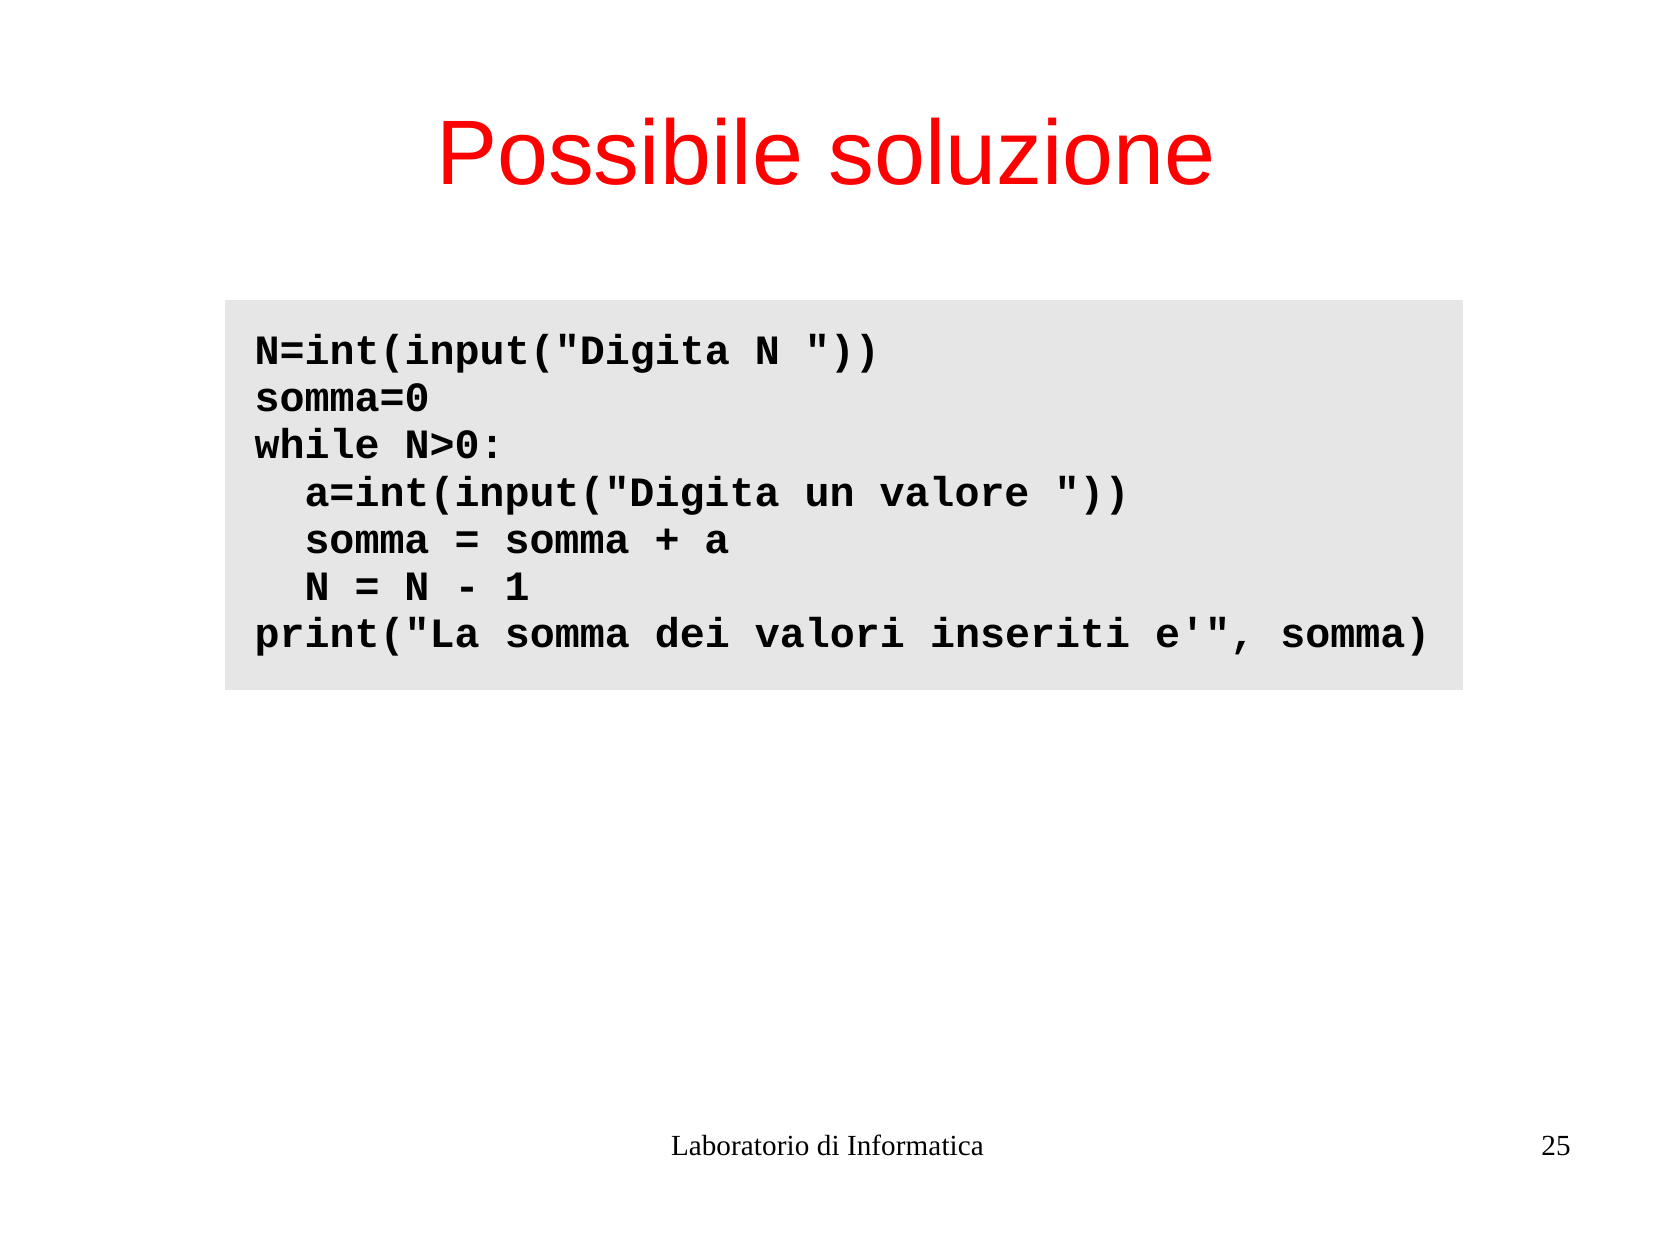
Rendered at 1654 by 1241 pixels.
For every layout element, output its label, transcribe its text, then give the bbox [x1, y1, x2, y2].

title Possibile soluzione [82, 49, 1571, 257]
text_box N=int(input("Digita N ")) somma=0 while N>0: a=int(input("Digita un valore ")) somma = somma + a N = N - 1 print("La somma dei valori inseriti e'", somma) [225, 300, 1463, 690]
